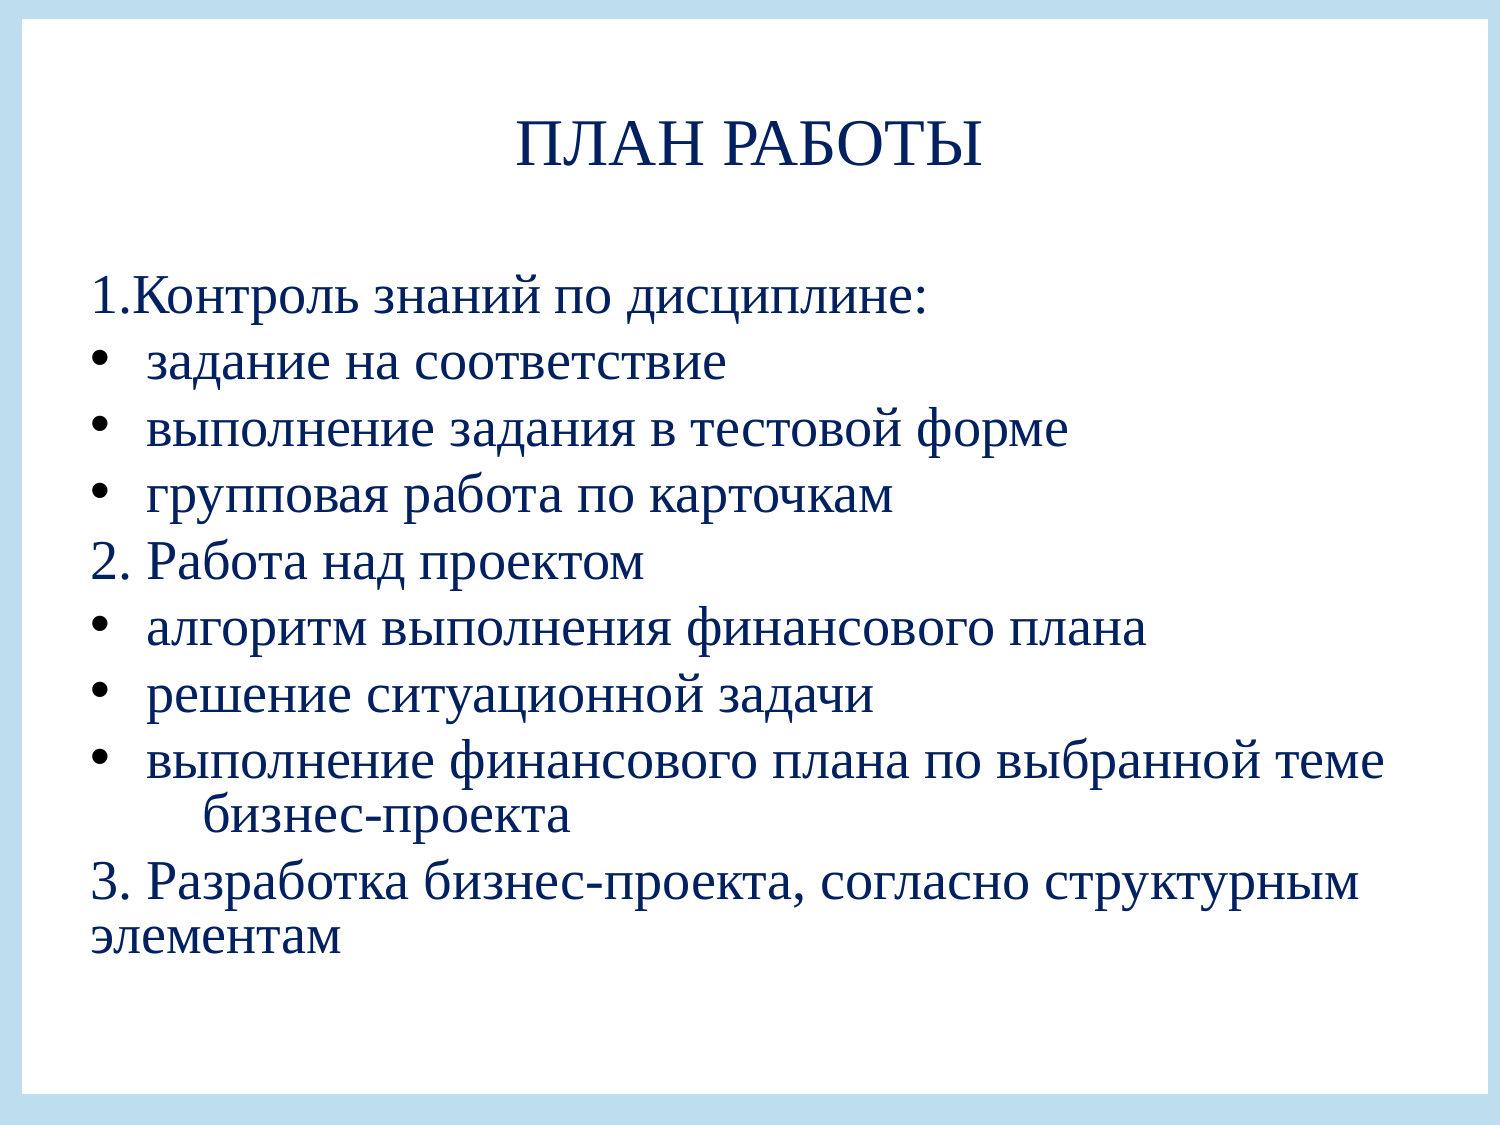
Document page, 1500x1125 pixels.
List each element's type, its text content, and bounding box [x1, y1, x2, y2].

list 1.Контроль знаний по дисциплине: задание на соответствие выполнение задания в тестовой форме групповая работа по карточкам 2. Работа над проектом алгоритм выполнения финансового плана решение ситуационной задачи выполнение финансового плана по выбранной теме бизнес-проекта 3. Разработка бизнес-проекта, согласно структурным элементам [75, 262, 1426, 1005]
picture [22, 19, 1488, 1095]
title ПЛАН РАБОТЫ [75, 45, 1426, 233]
